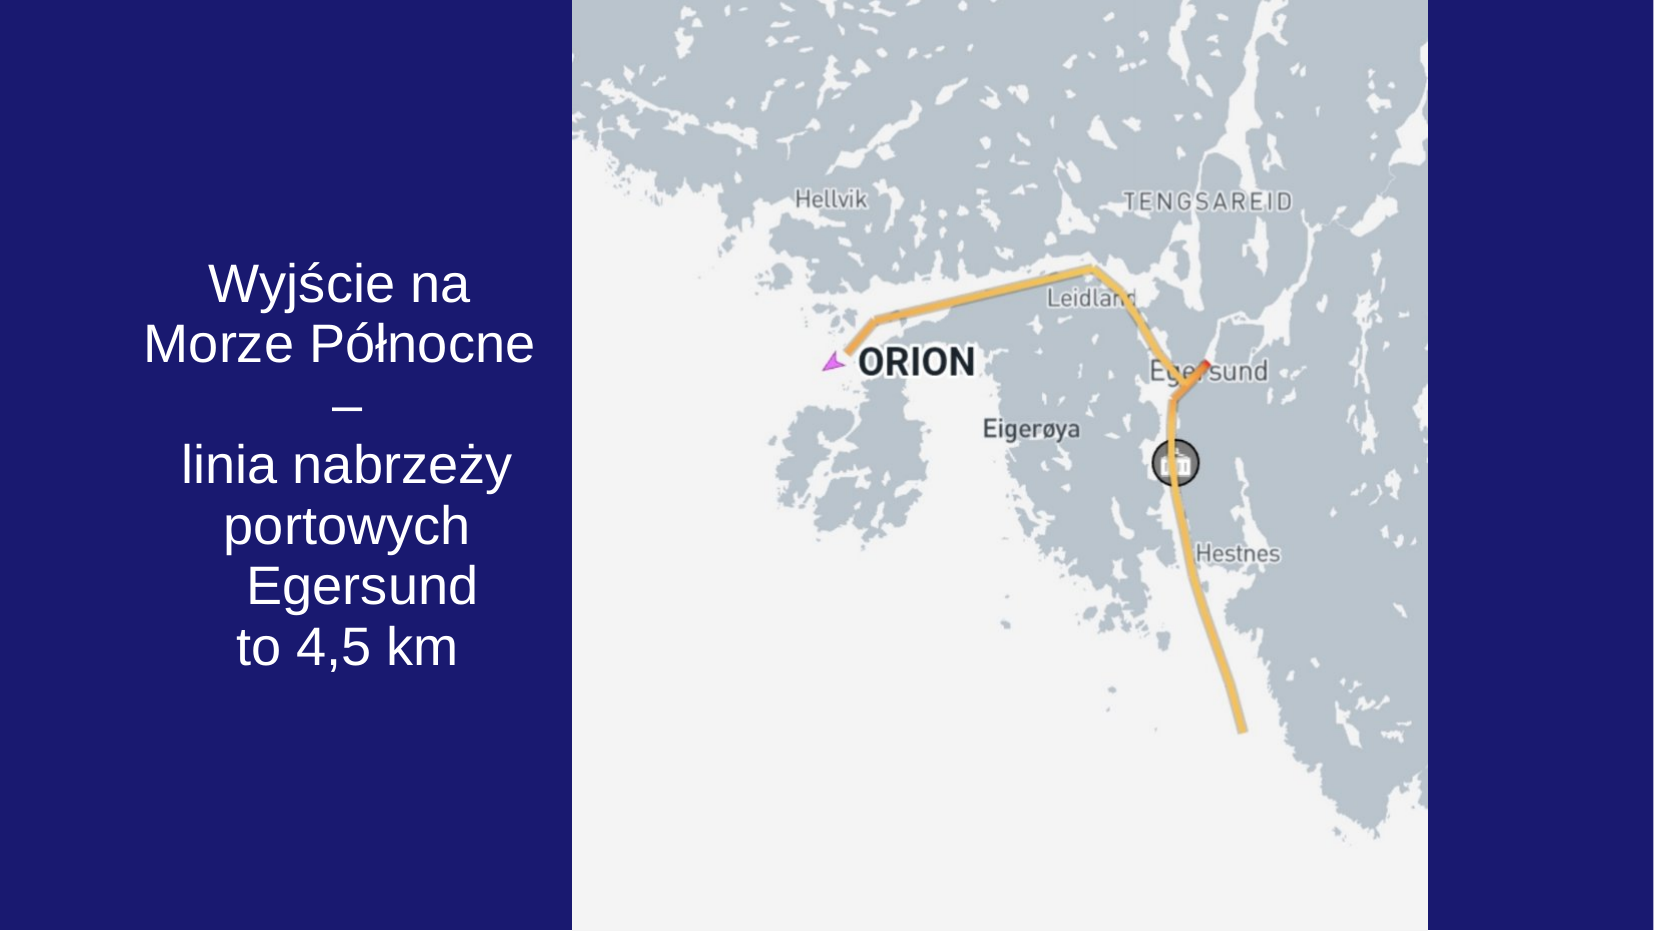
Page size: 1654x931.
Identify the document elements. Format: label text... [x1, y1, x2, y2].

picture [572, 0, 1428, 931]
text_box Wyjście na Morze Północne – linia nabrzeży portowych Egersund to 4,5 km [129, 245, 566, 685]
